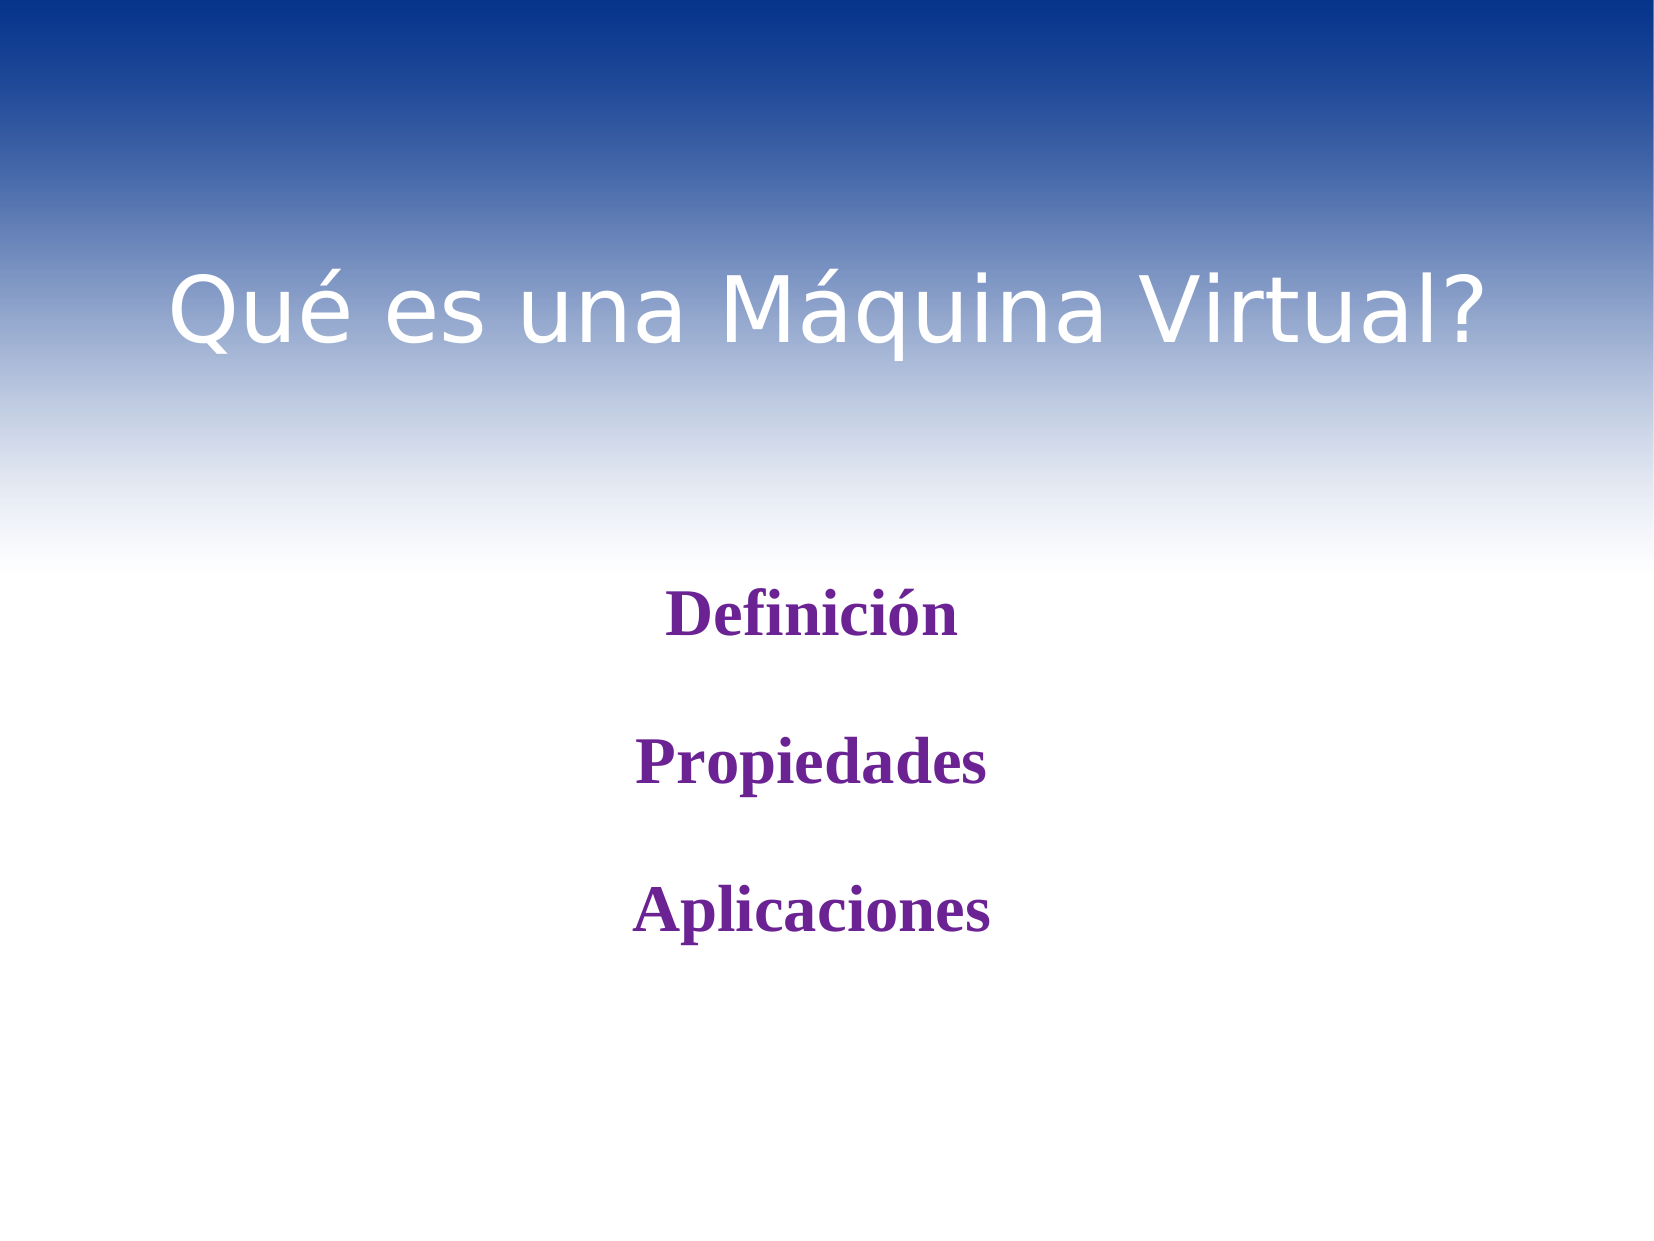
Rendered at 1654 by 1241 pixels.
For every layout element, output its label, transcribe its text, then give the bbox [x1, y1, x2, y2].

text_box Definición Propiedades Aplicaciones [147, 501, 1477, 1002]
picture [0, 0, 1654, 1241]
title Qué es una Máquina Virtual? [123, 206, 1536, 414]
